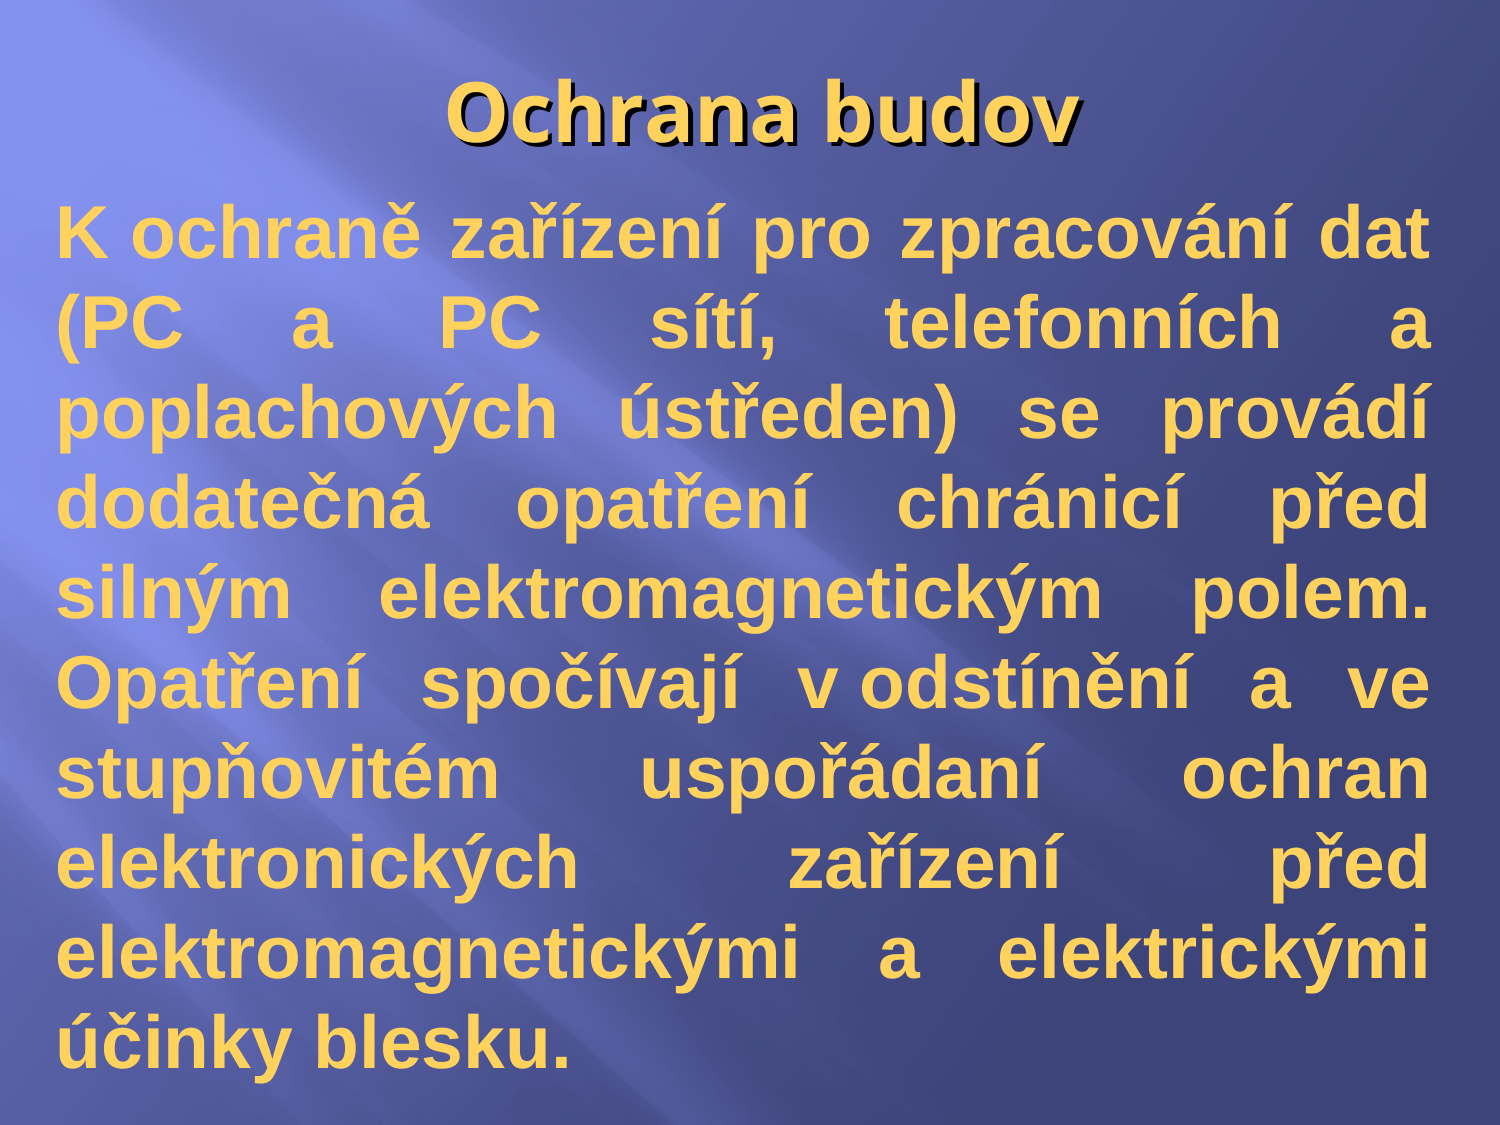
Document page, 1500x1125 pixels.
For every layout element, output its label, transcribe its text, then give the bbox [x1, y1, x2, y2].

title Ochrana budov [64, 45, 1459, 173]
picture [0, 0, 1500, 1125]
text_box K ochraně zařízení pro zpracování dat (PC a PC sítí, telefonních a poplachových ústředen) se provádí dodatečná opatření chránicí před silným elektromagnetickým polem. Opatření spočívají v odstínění a ve stupňovitém uspořádaní ochran elektronických zařízení před elektromagnetickými a elektrickými účinky blesku. [41, 172, 1447, 1094]
